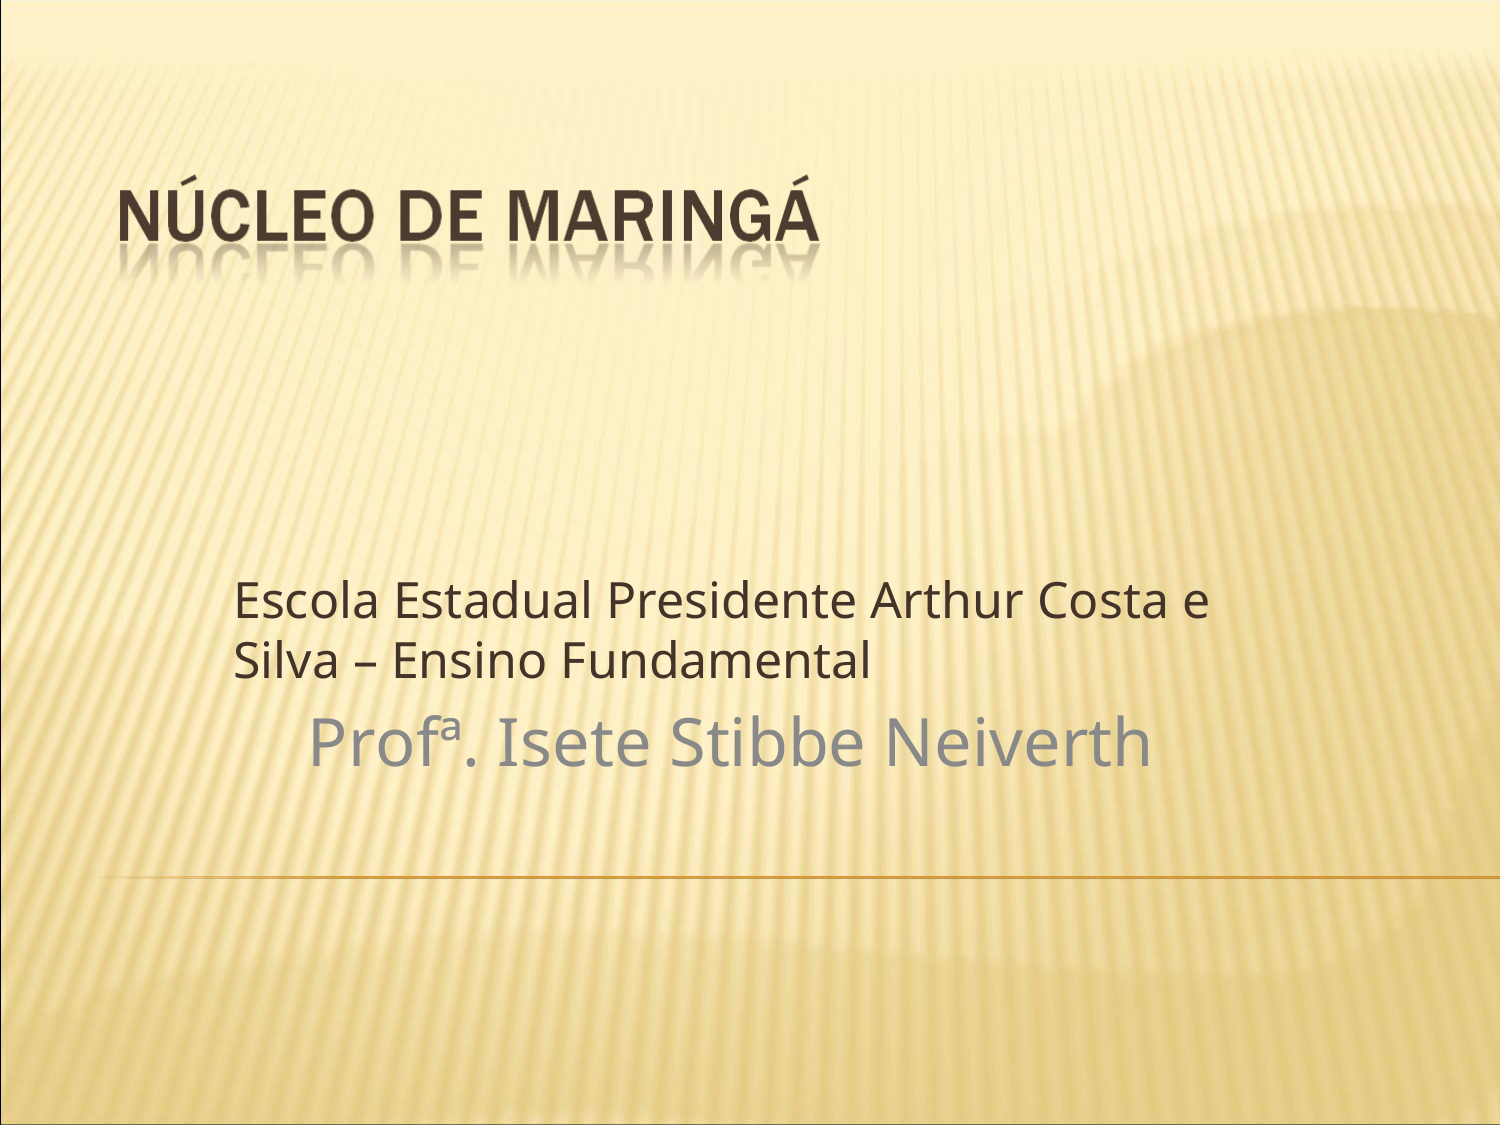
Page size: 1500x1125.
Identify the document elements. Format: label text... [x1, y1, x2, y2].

picture [0, 0, 1500, 1125]
text_box Profª. Isete Stibbe Neiverth [206, 692, 1257, 980]
text_box Escola Estadual Presidente Arthur Costa e Silva – Ensino Fundamental [218, 408, 1269, 697]
text_box [66, 145, 1377, 404]
